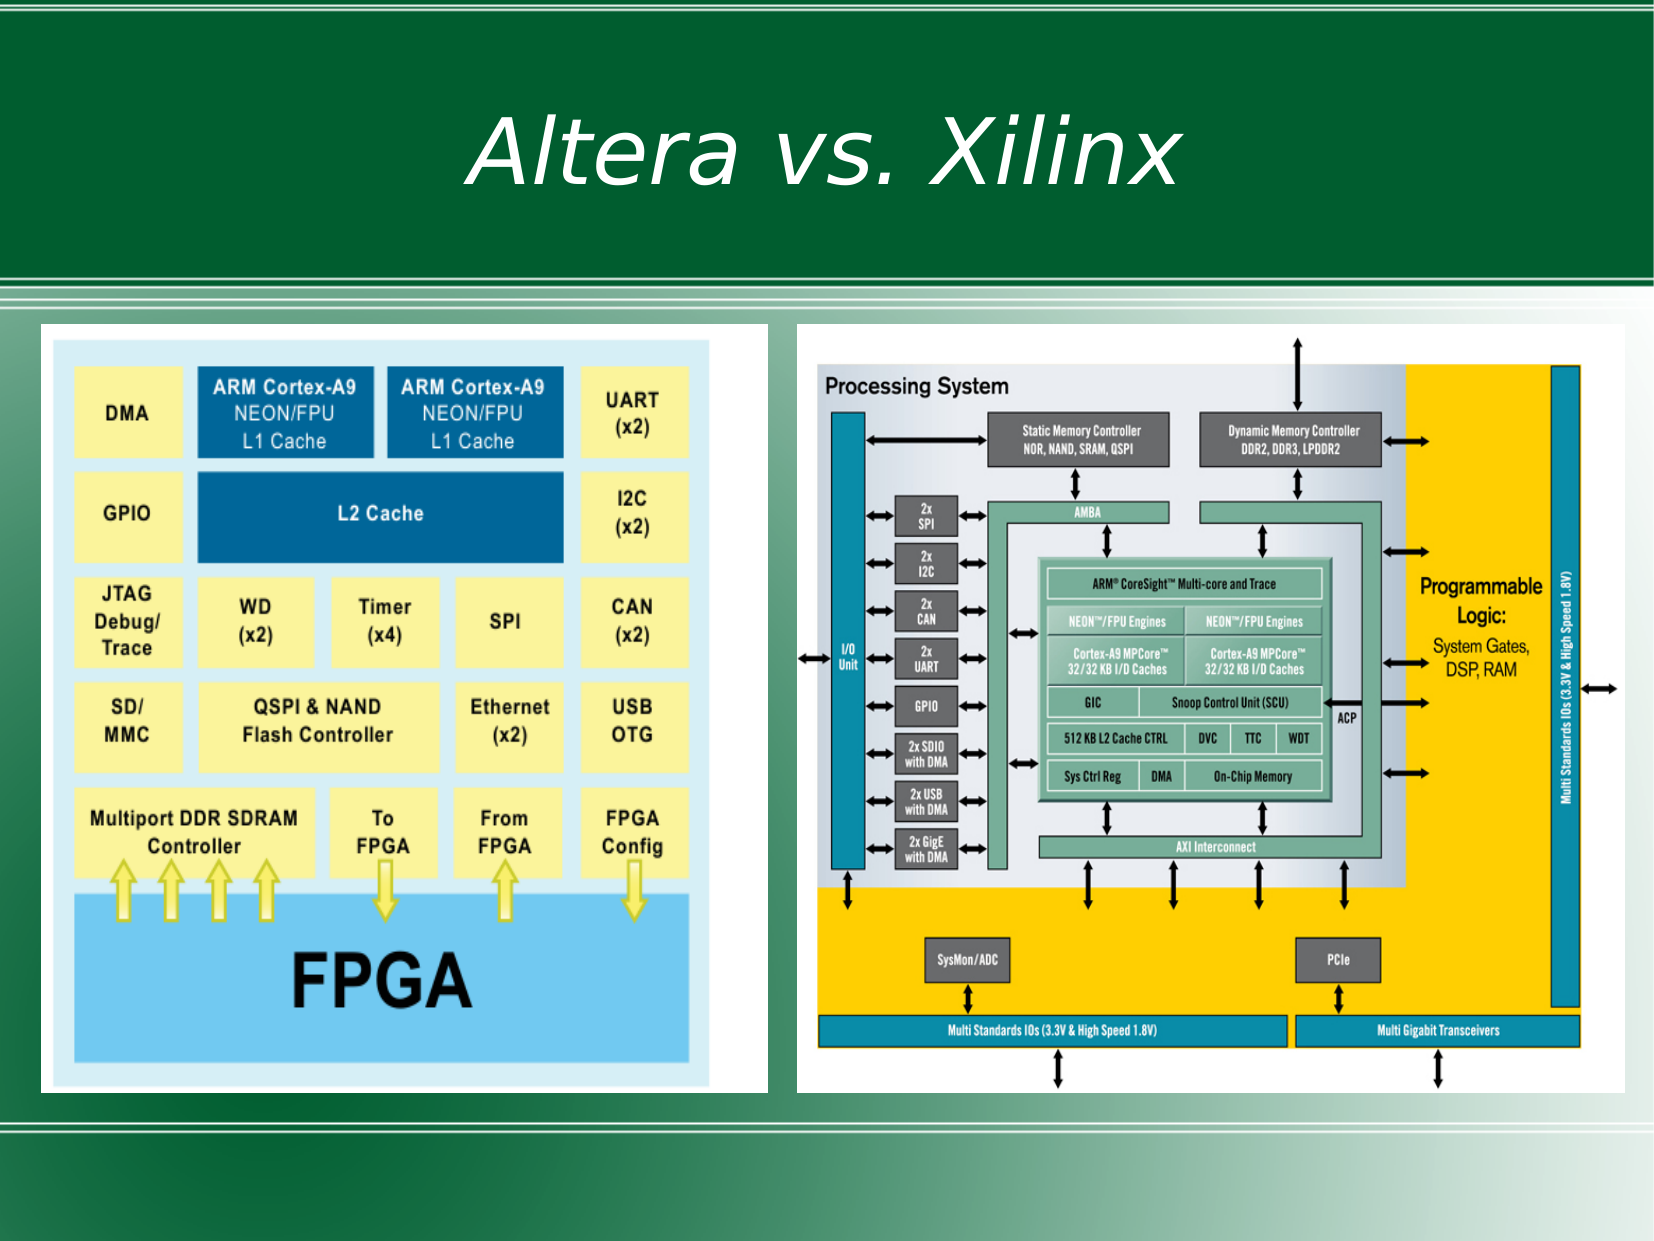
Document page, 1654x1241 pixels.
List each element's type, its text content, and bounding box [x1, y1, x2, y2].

picture [0, 0, 1654, 1241]
title Altera vs. Xilinx [82, 49, 1571, 257]
